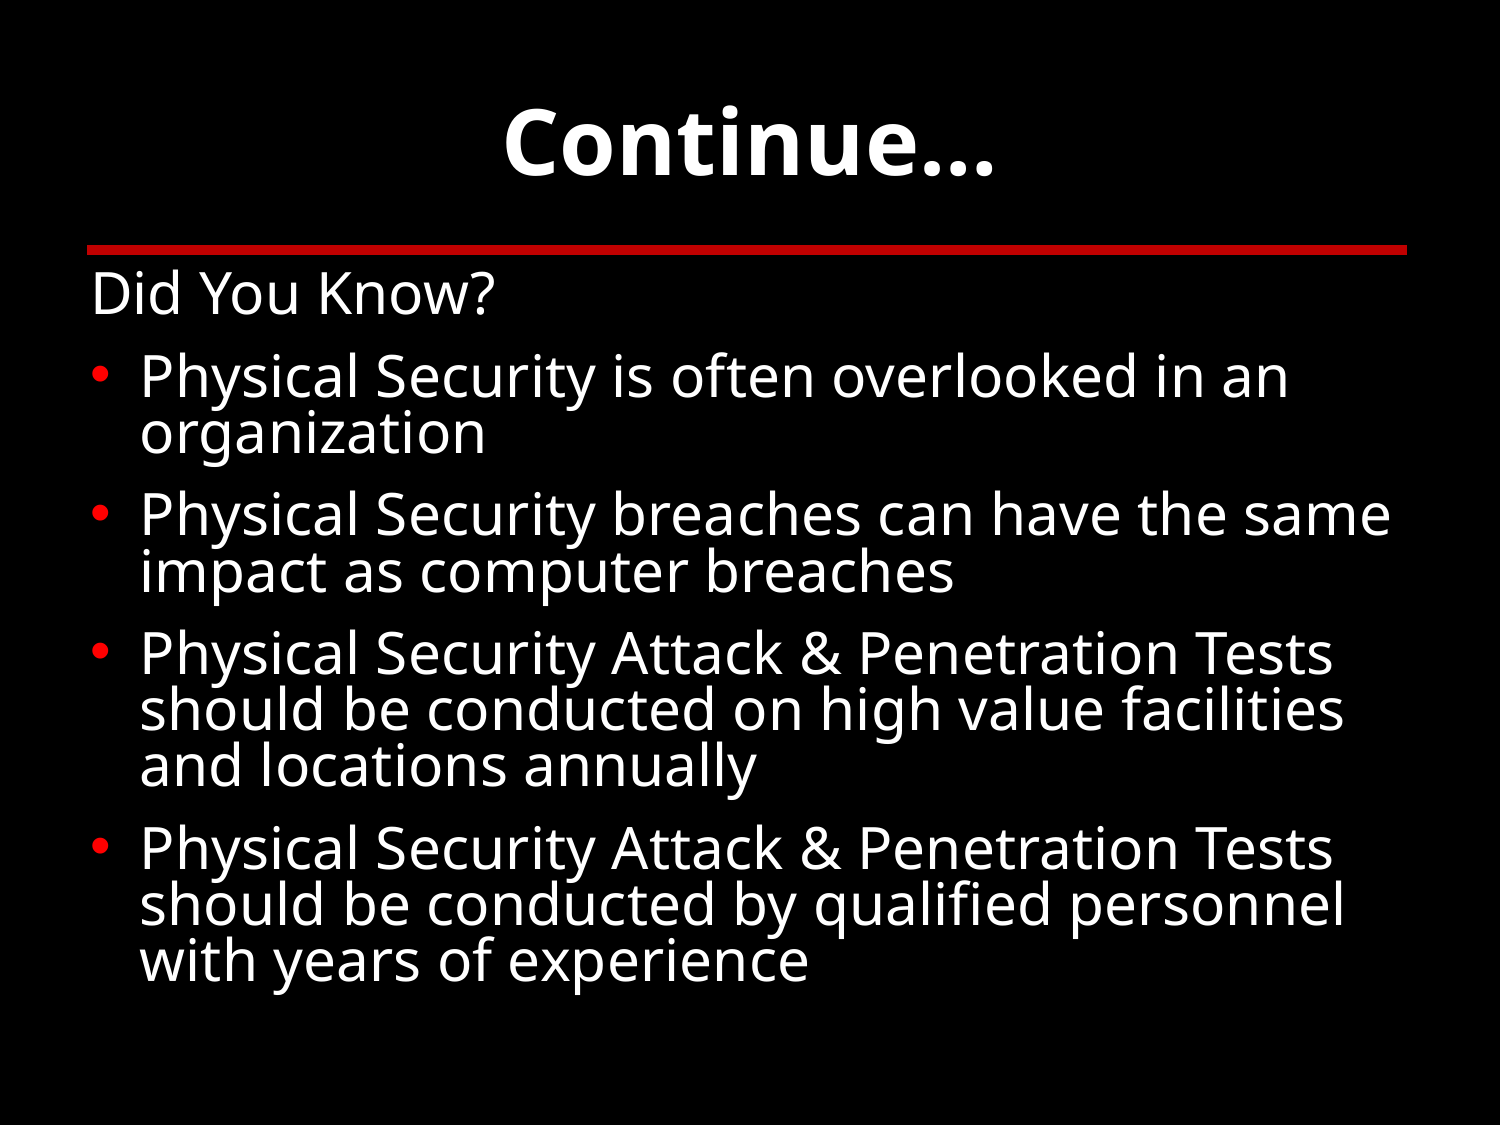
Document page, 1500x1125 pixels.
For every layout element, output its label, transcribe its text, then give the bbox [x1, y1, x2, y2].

title Continue… [75, 45, 1425, 233]
list Did You Know? Physical Security is often overlooked in an organization Physical Security breaches can have the same impact as computer breaches Physical Security Attack & Penetration Tests should be conducted on high value facilities and locations annually Physical Security Attack & Penetration Tests should be conducted by qualified personnel with years of experience [75, 262, 1425, 1005]
